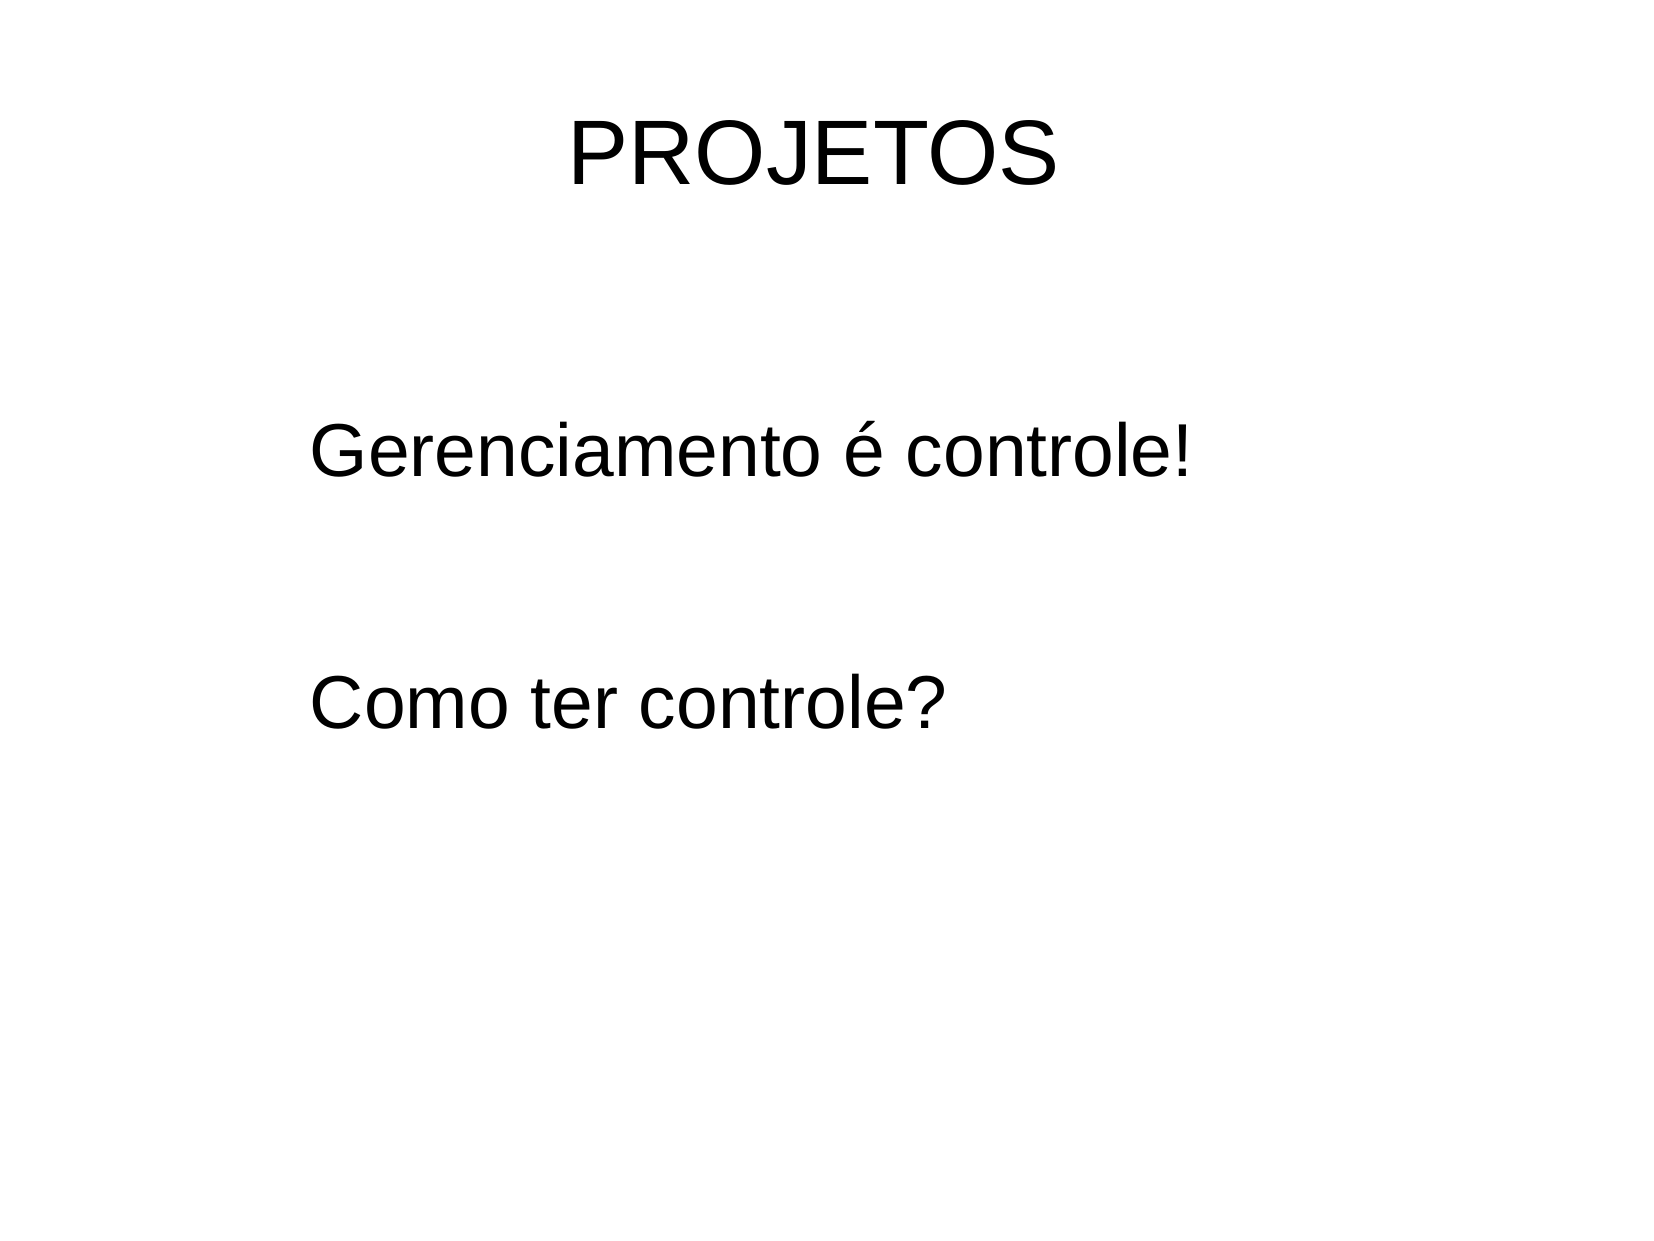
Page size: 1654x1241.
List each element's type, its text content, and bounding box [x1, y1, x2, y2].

subtitle [82, 290, 1571, 1010]
title PROJETOS [82, 49, 1571, 257]
text_box Gerenciamento é controle! Como ter controle? [295, 401, 1241, 837]
